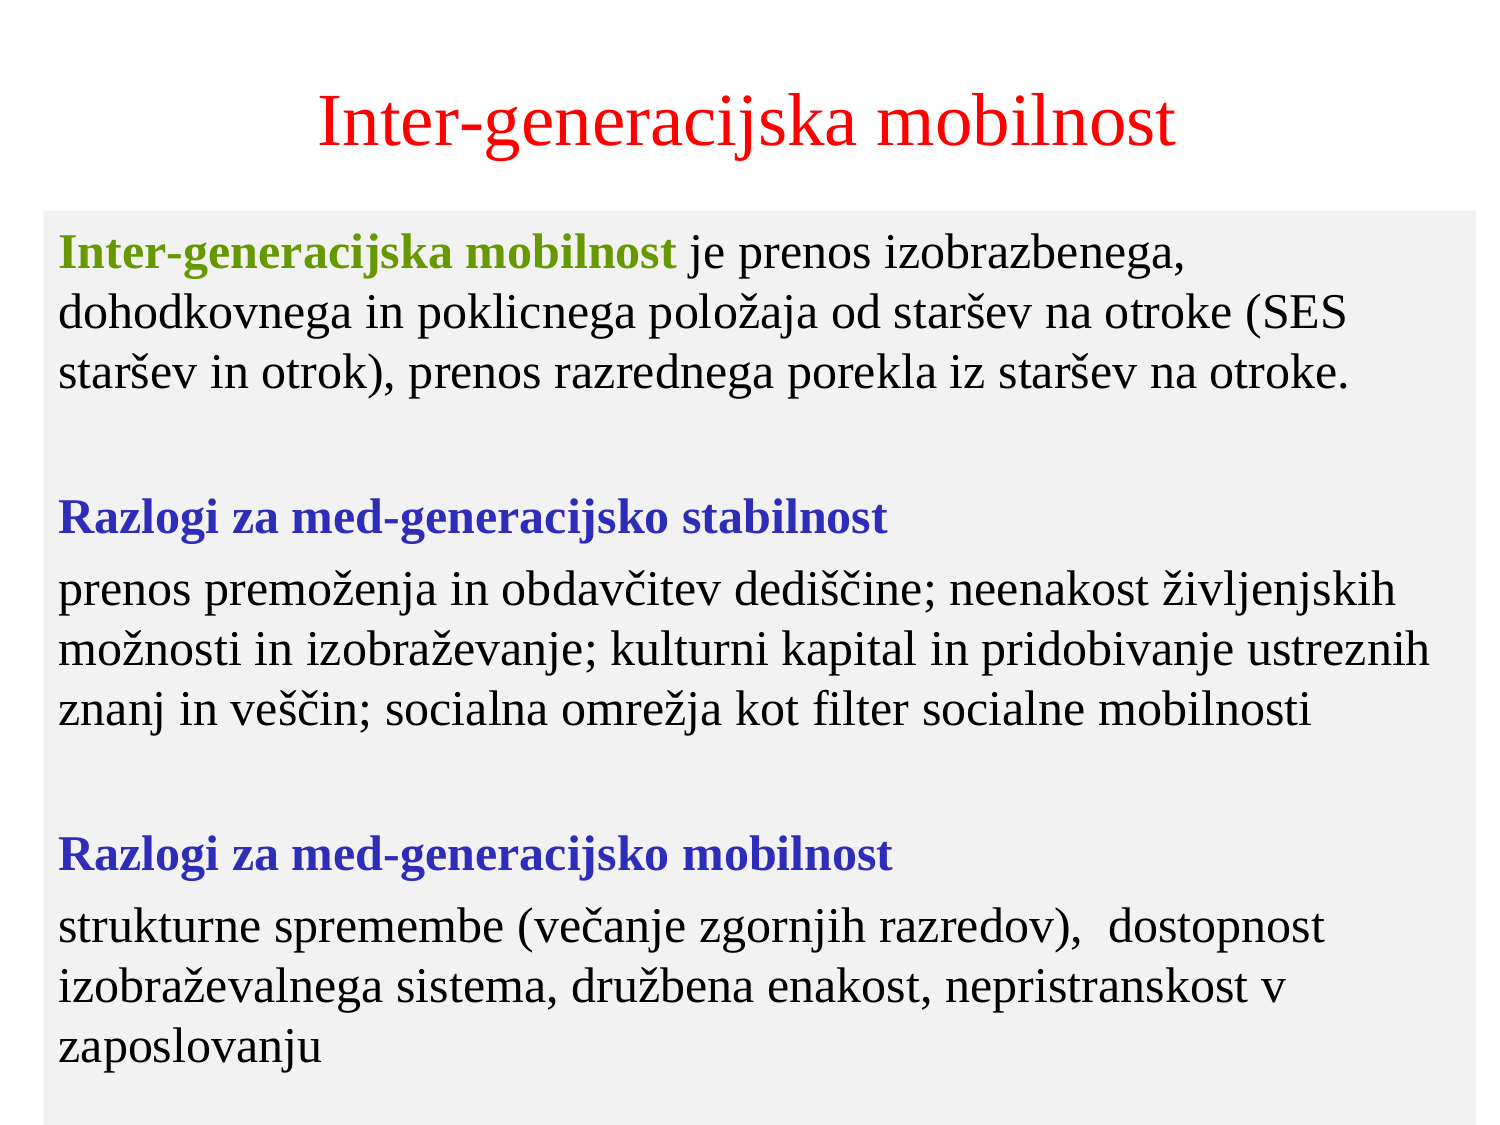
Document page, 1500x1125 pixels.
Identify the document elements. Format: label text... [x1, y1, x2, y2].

text_box Inter-generacijska mobilnost je prenos izobrazbenega, dohodkovnega in poklicnega položaja od staršev na otroke (SES staršev in otrok), prenos razrednega porekla iz staršev na otroke. Razlogi za med-generacijsko stabilnost prenos premoženja in obdavčitev dediščine; neenakost življenjskih možnosti in izobraževanje; kulturni kapital in pridobivanje ustreznih znanj in veščin; socialna omrežja kot filter socialne mobilnosti Razlogi za med-generacijsko mobilnost strukturne spremembe (večanje zgornjih razredov), dostopnost izobraževalnega sistema, družbena enakost, nepristranskost v zaposlovanju [43, 210, 1476, 1125]
title Inter-generacijska mobilnost [41, 63, 1454, 169]
